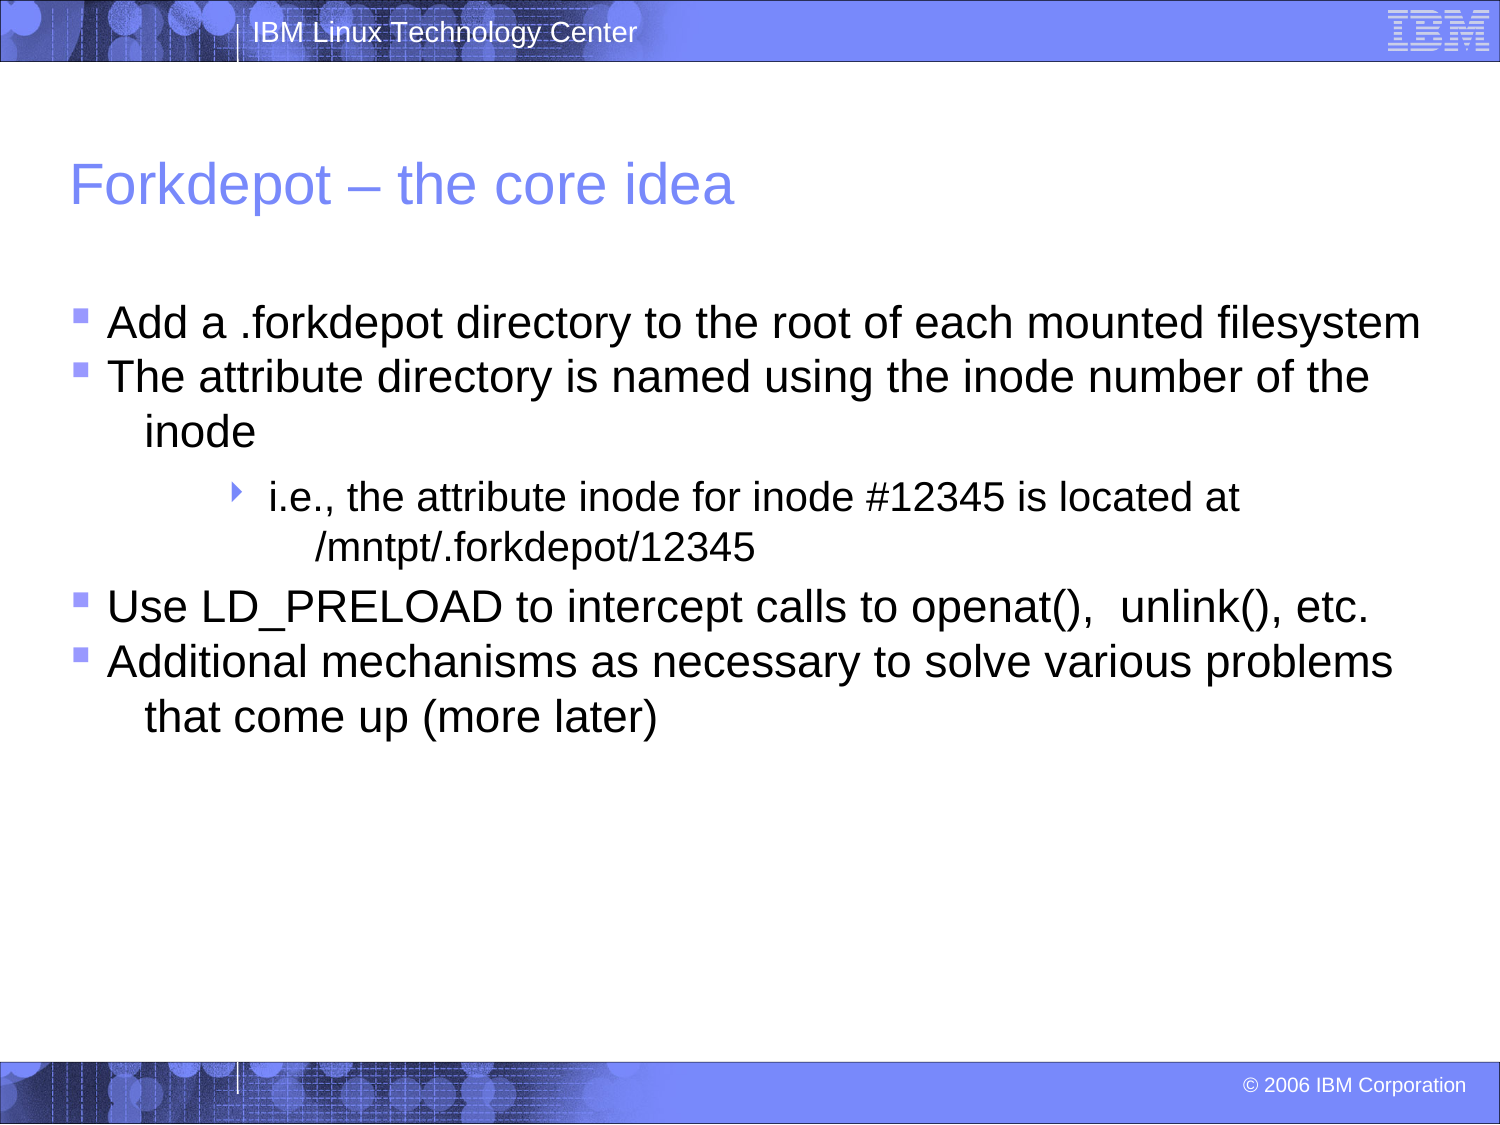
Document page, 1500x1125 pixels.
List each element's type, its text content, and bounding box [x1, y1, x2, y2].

list Add a .forkdepot directory to the root of each mounted filesystem The attribute directory is named using the inode number of the inode i.e., the attribute inode for inode #12345 is located at /mntpt/.forkdepot/12345 Use LD_PRELOAD to intercept calls to openat(), unlink(), etc. Additional mechanisms as necessary to solve various problems that come up (more later) [69, 293, 1433, 934]
picture [1, 1063, 1499, 1123]
title Forkdepot – the core idea [69, 144, 1422, 227]
picture [1, 1, 1499, 61]
